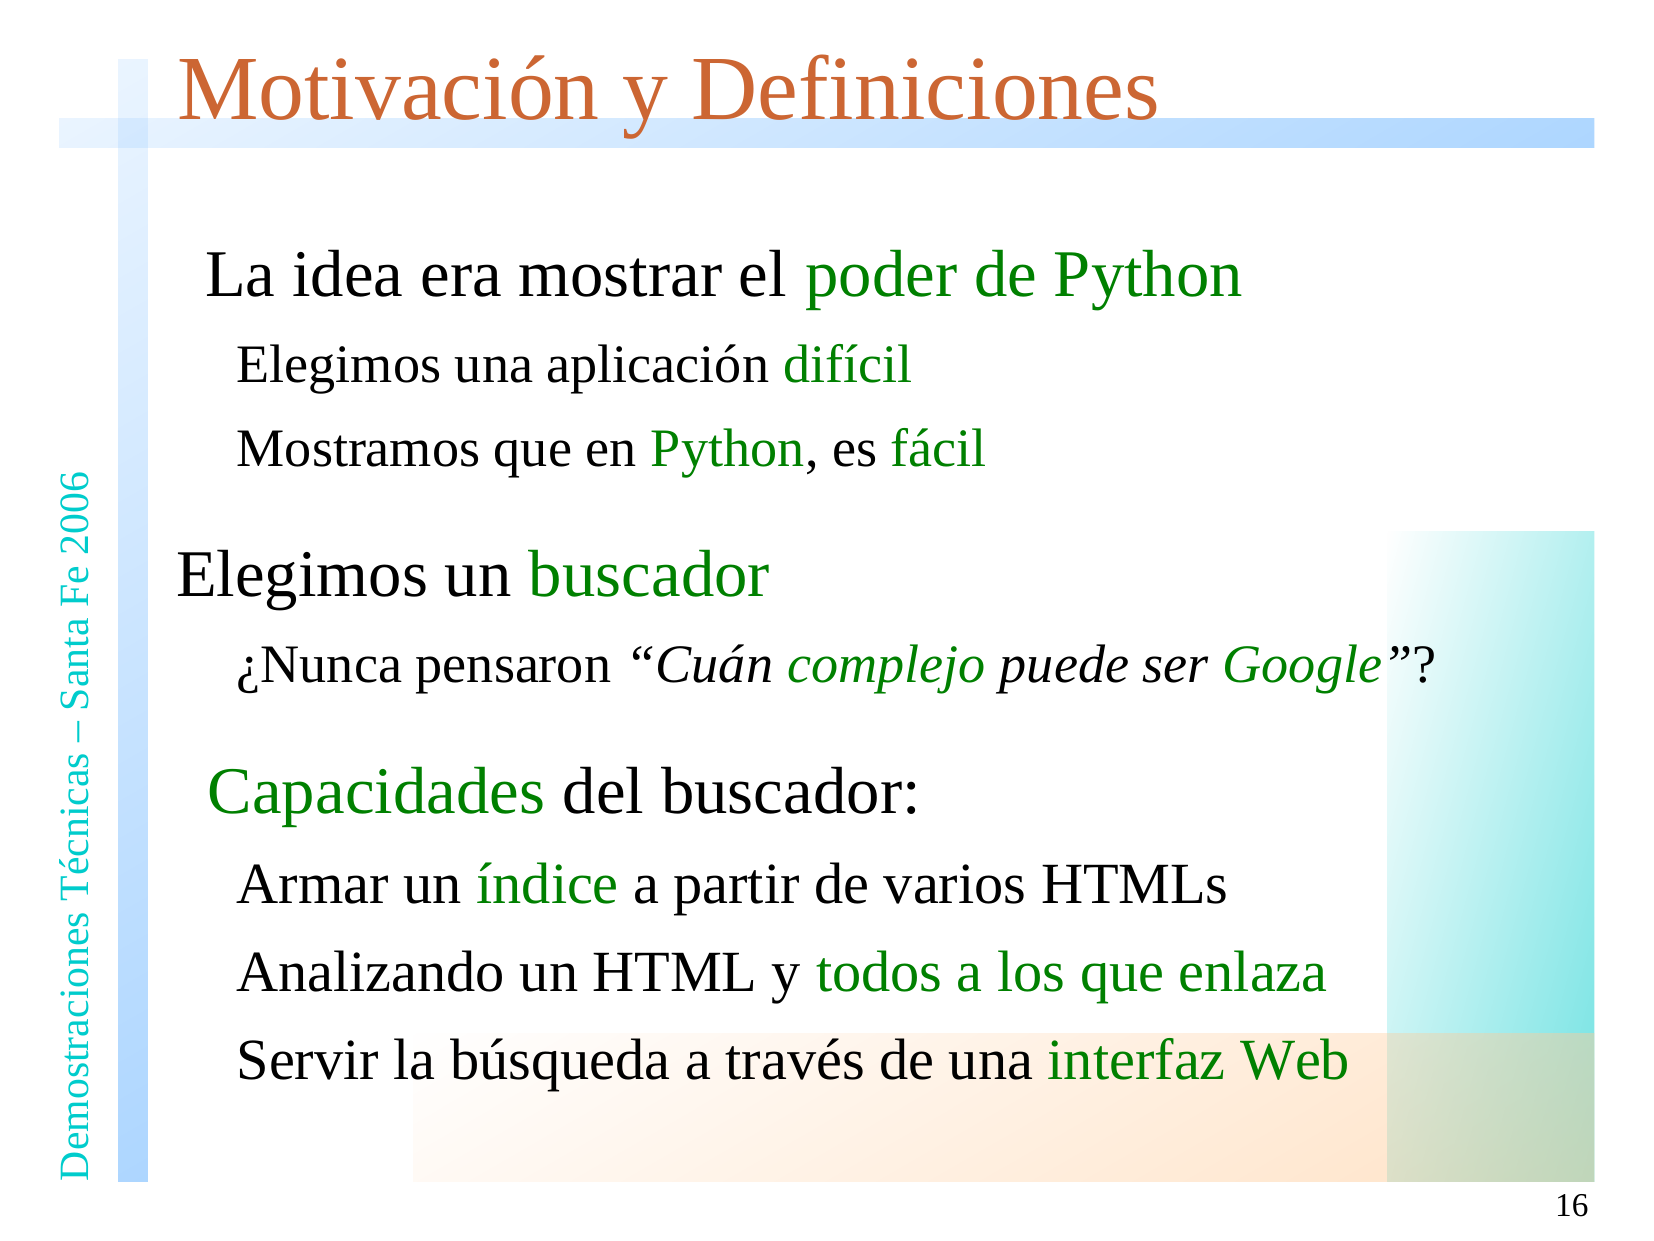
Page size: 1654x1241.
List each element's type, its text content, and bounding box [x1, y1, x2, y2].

subtitle La idea era mostrar el poder de Python Elegimos una aplicación difícil Mostramos que en Python, es fácil Elegimos un buscador ¿Nunca pensaron “Cuán complejo puede ser Google”? Capacidades del buscador: Armar un índice a partir de varios HTMLs Analizando un HTML y todos a los que enlaza Servir la búsqueda a través de una interfaz Web [147, 147, 1595, 1181]
title Motivación y Definiciones [177, 25, 1595, 147]
